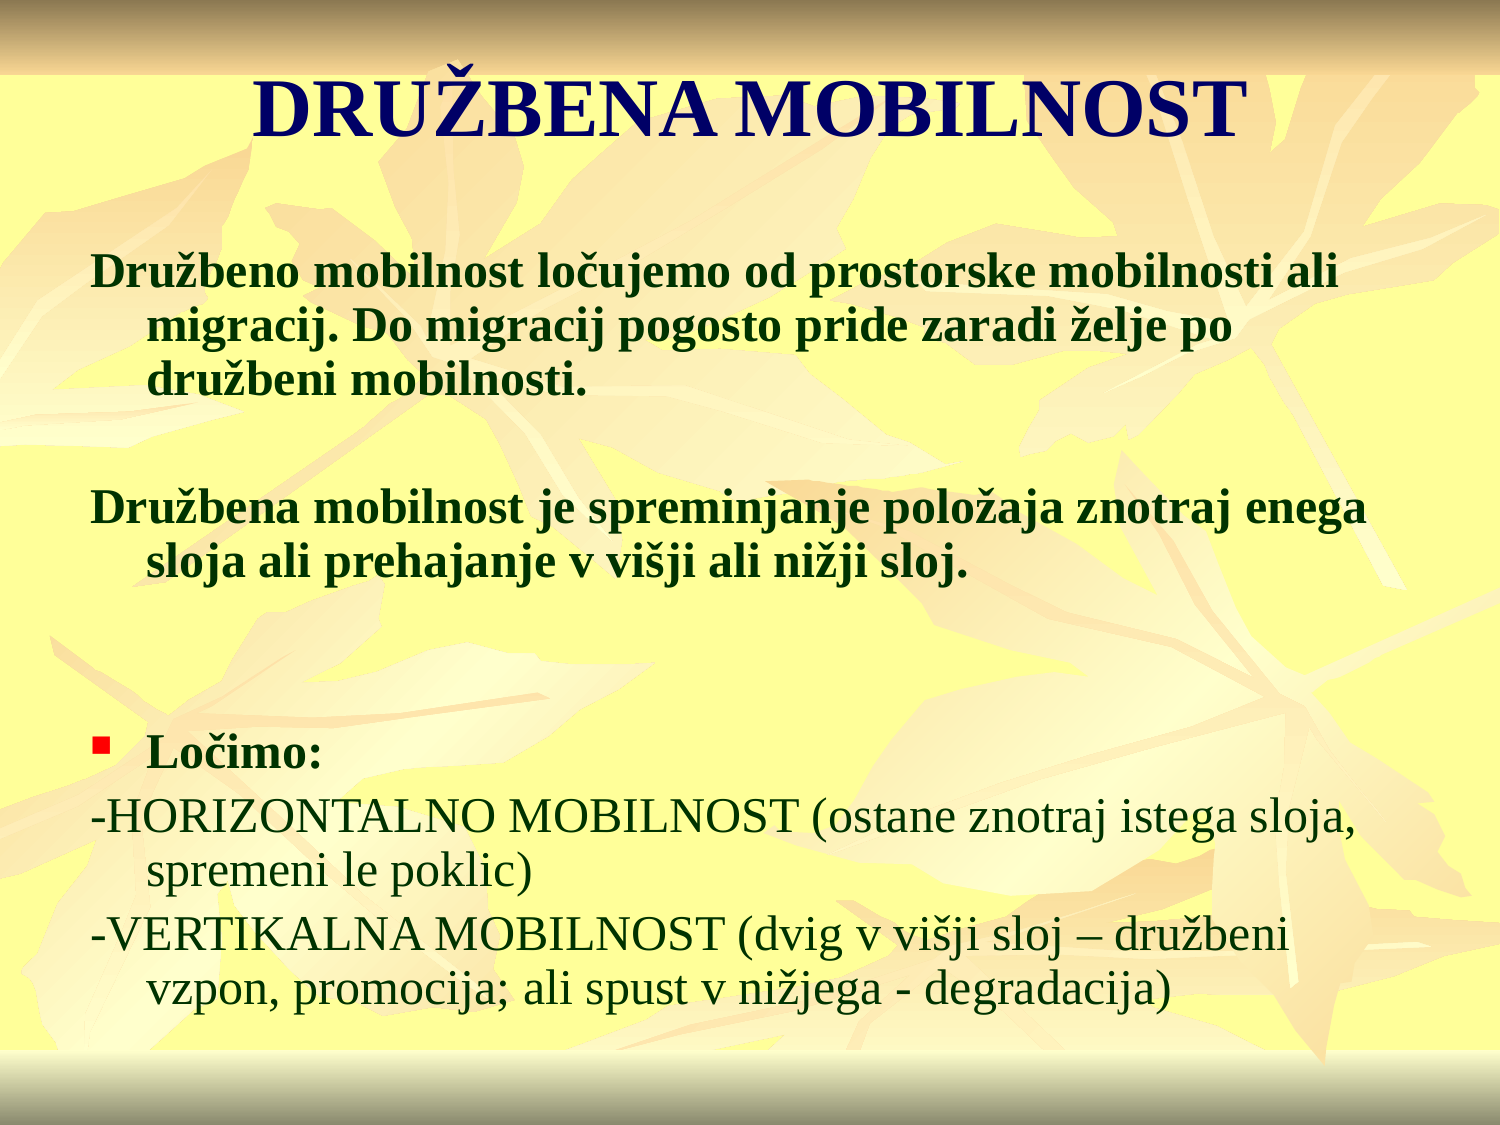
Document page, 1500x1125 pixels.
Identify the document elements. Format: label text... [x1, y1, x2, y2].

list Družbeno mobilnost ločujemo od prostorske mobilnosti ali migracij. Do migracij pogosto pride zaradi želje po družbeni mobilnosti. Družbena mobilnost je spreminjanje položaja znotraj enega sloja ali prehajanje v višji ali nižji sloj. Ločimo: -HORIZONTALNO MOBILNOST (ostane znotraj istega sloja, spremeni le poklic) -VERTIKALNA MOBILNOST (dvig v višji sloj – družbeni vzpon, promocija; ali spust v nižjega - degradacija) [75, 172, 1425, 1125]
title DRUŽBENA MOBILNOST [75, 45, 1425, 161]
